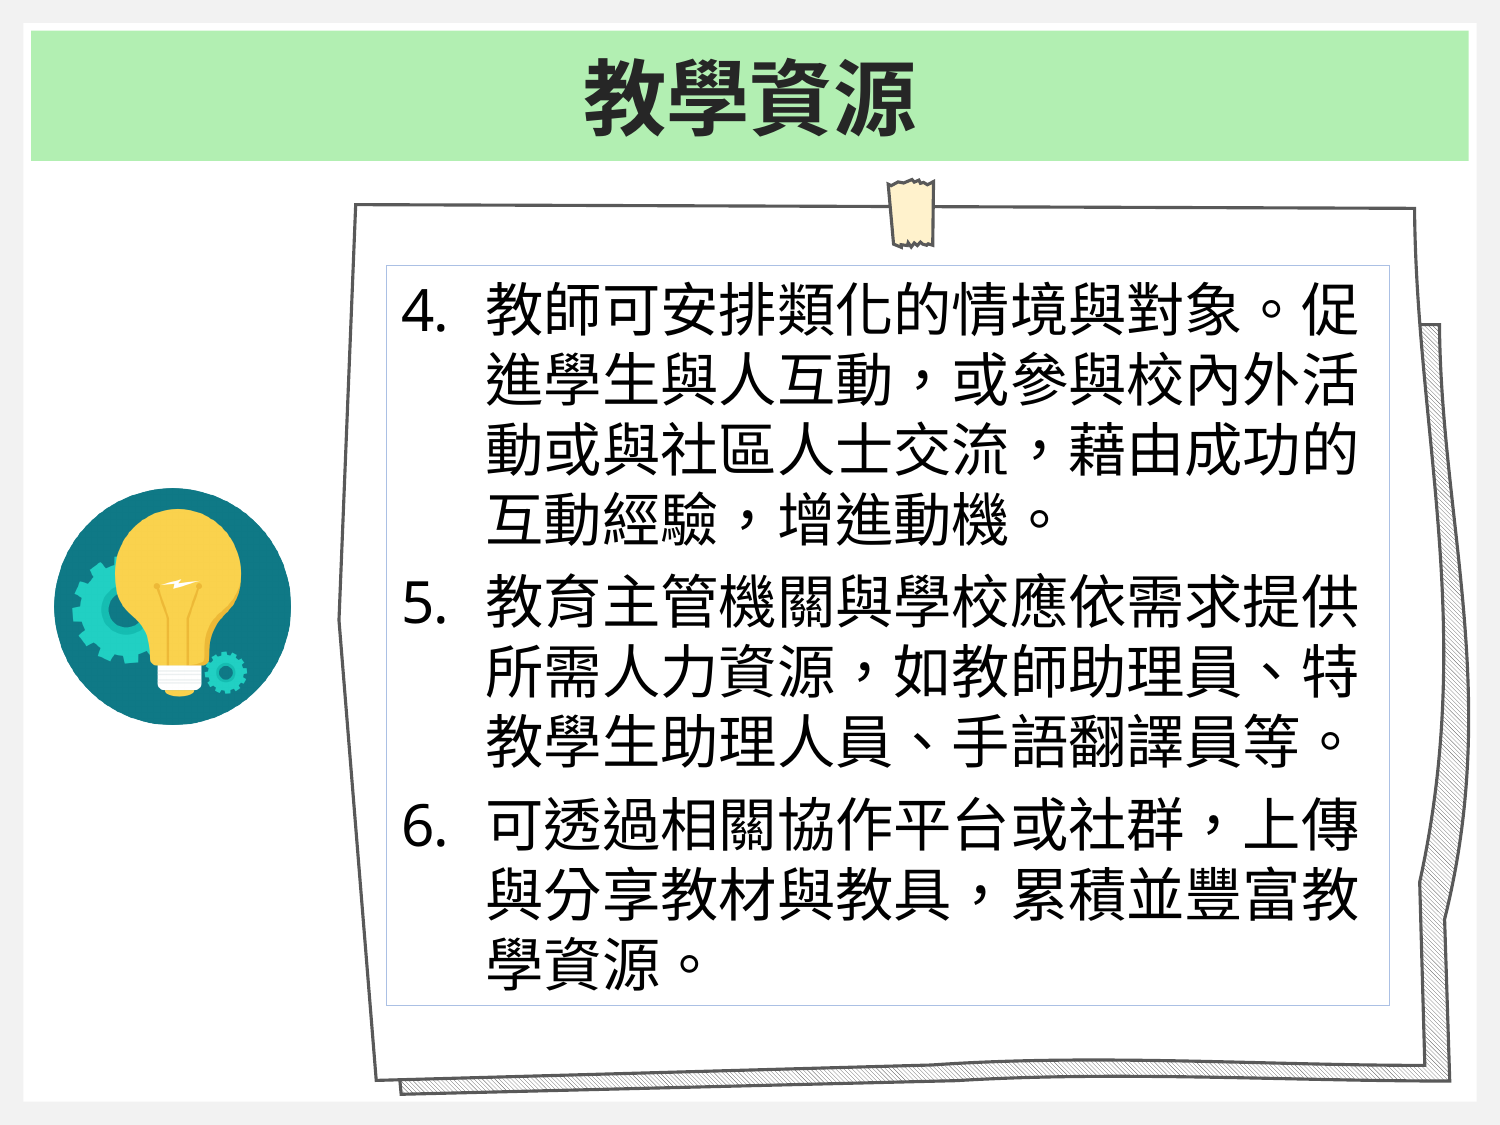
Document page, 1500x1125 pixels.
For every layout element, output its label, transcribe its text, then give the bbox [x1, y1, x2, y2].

text_box 教師可安排類化的情境與對象。促進學生與人互動，或參與校內外活動或與社區人士交流，藉由成功的互動經驗，增進動機。 教育主管機關與學校應依需求提供所需人力資源，如教師助理員、特教學生助理人員、手語翻譯員等。 可透過相關協作平台或社群，上傳與分享教材與教具，累積並豐富教學資源。 [386, 265, 1390, 1006]
text_box 教學資源 [31, 30, 1469, 161]
picture [54, 488, 291, 725]
text_box [338, 179, 1469, 1095]
